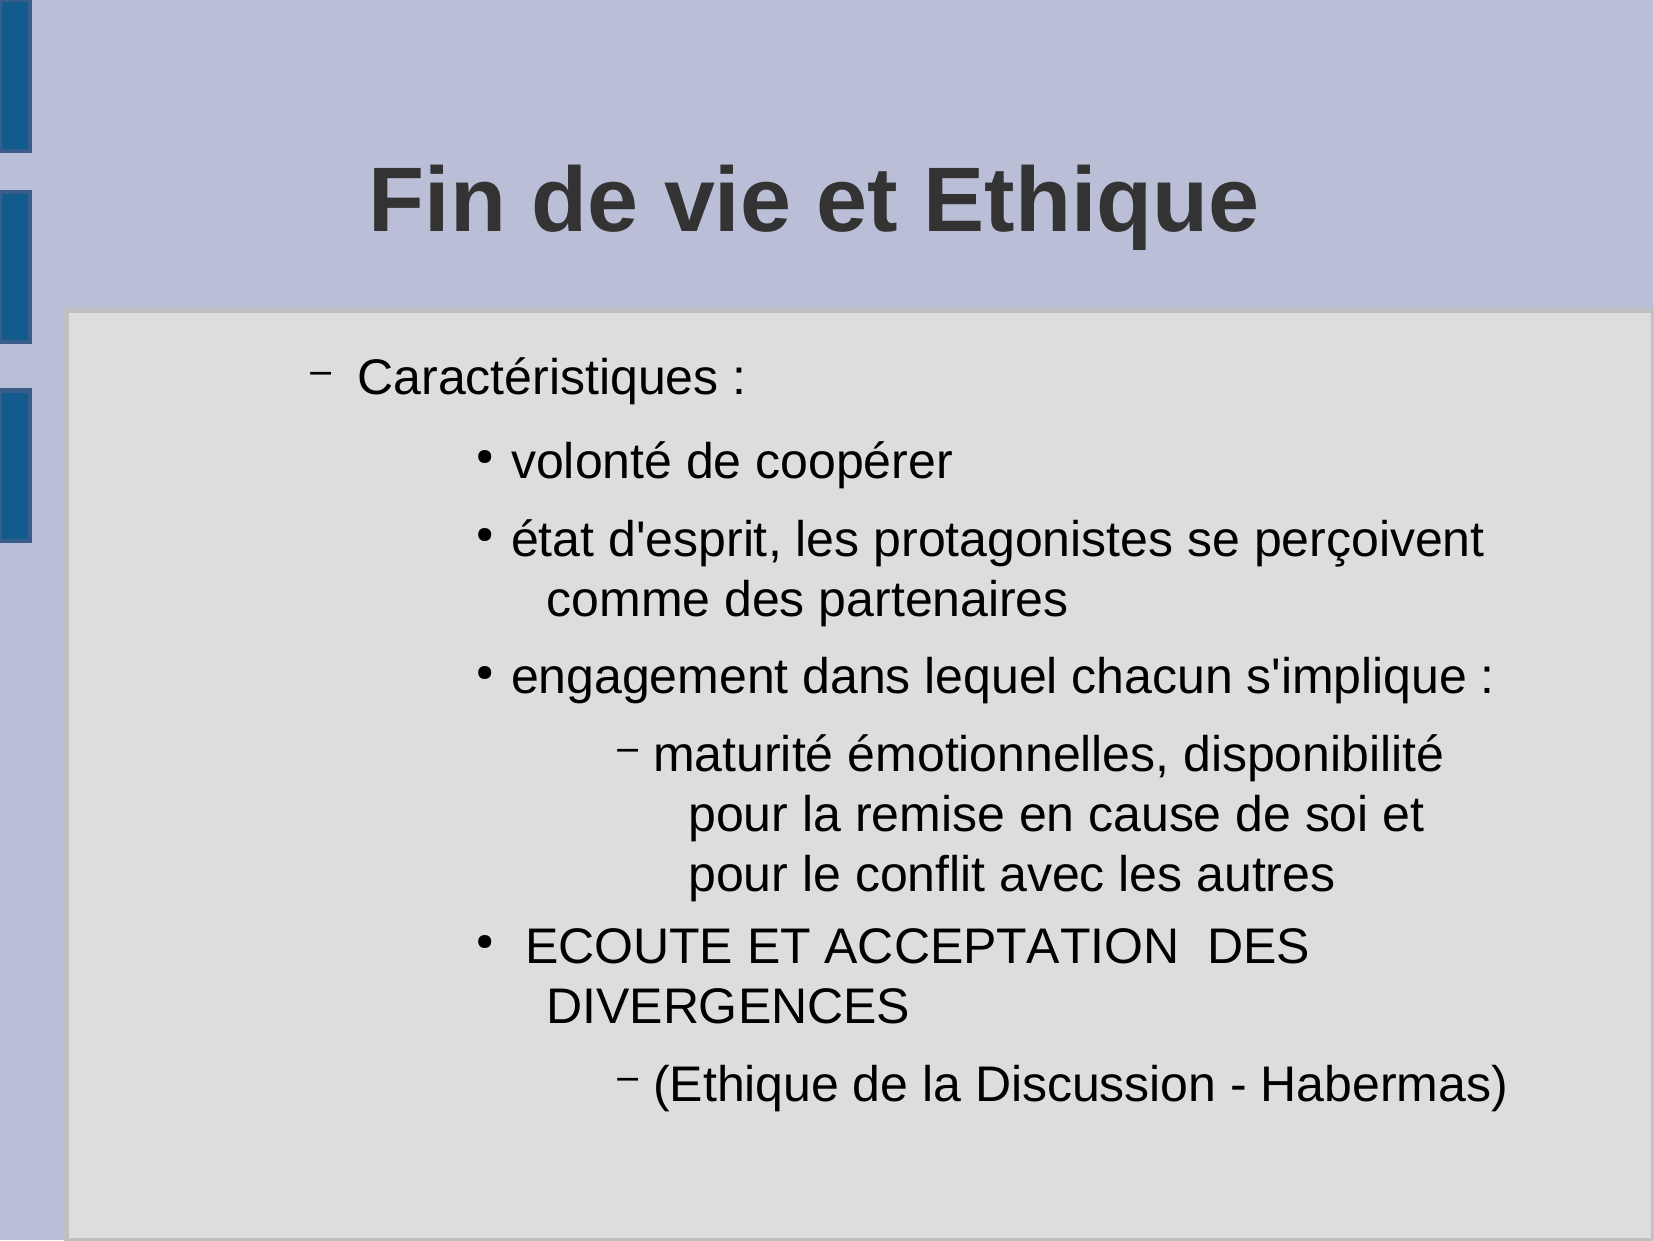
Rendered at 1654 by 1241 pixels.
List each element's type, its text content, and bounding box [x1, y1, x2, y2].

list Caractéristiques : volonté de coopérer état d'esprit, les protagonistes se perçoivent comme des partenaires engagement dans lequel chacun s'implique : maturité émotionnelles, disponibilité pour la remise en cause de soi et pour le conflit avec les autres ECOUTE ET ACCEPTATION DES DIVERGENCES (Ethique de la Discussion - Habermas) [121, 344, 1534, 1112]
title Fin de vie et Ethique [121, 139, 1534, 251]
